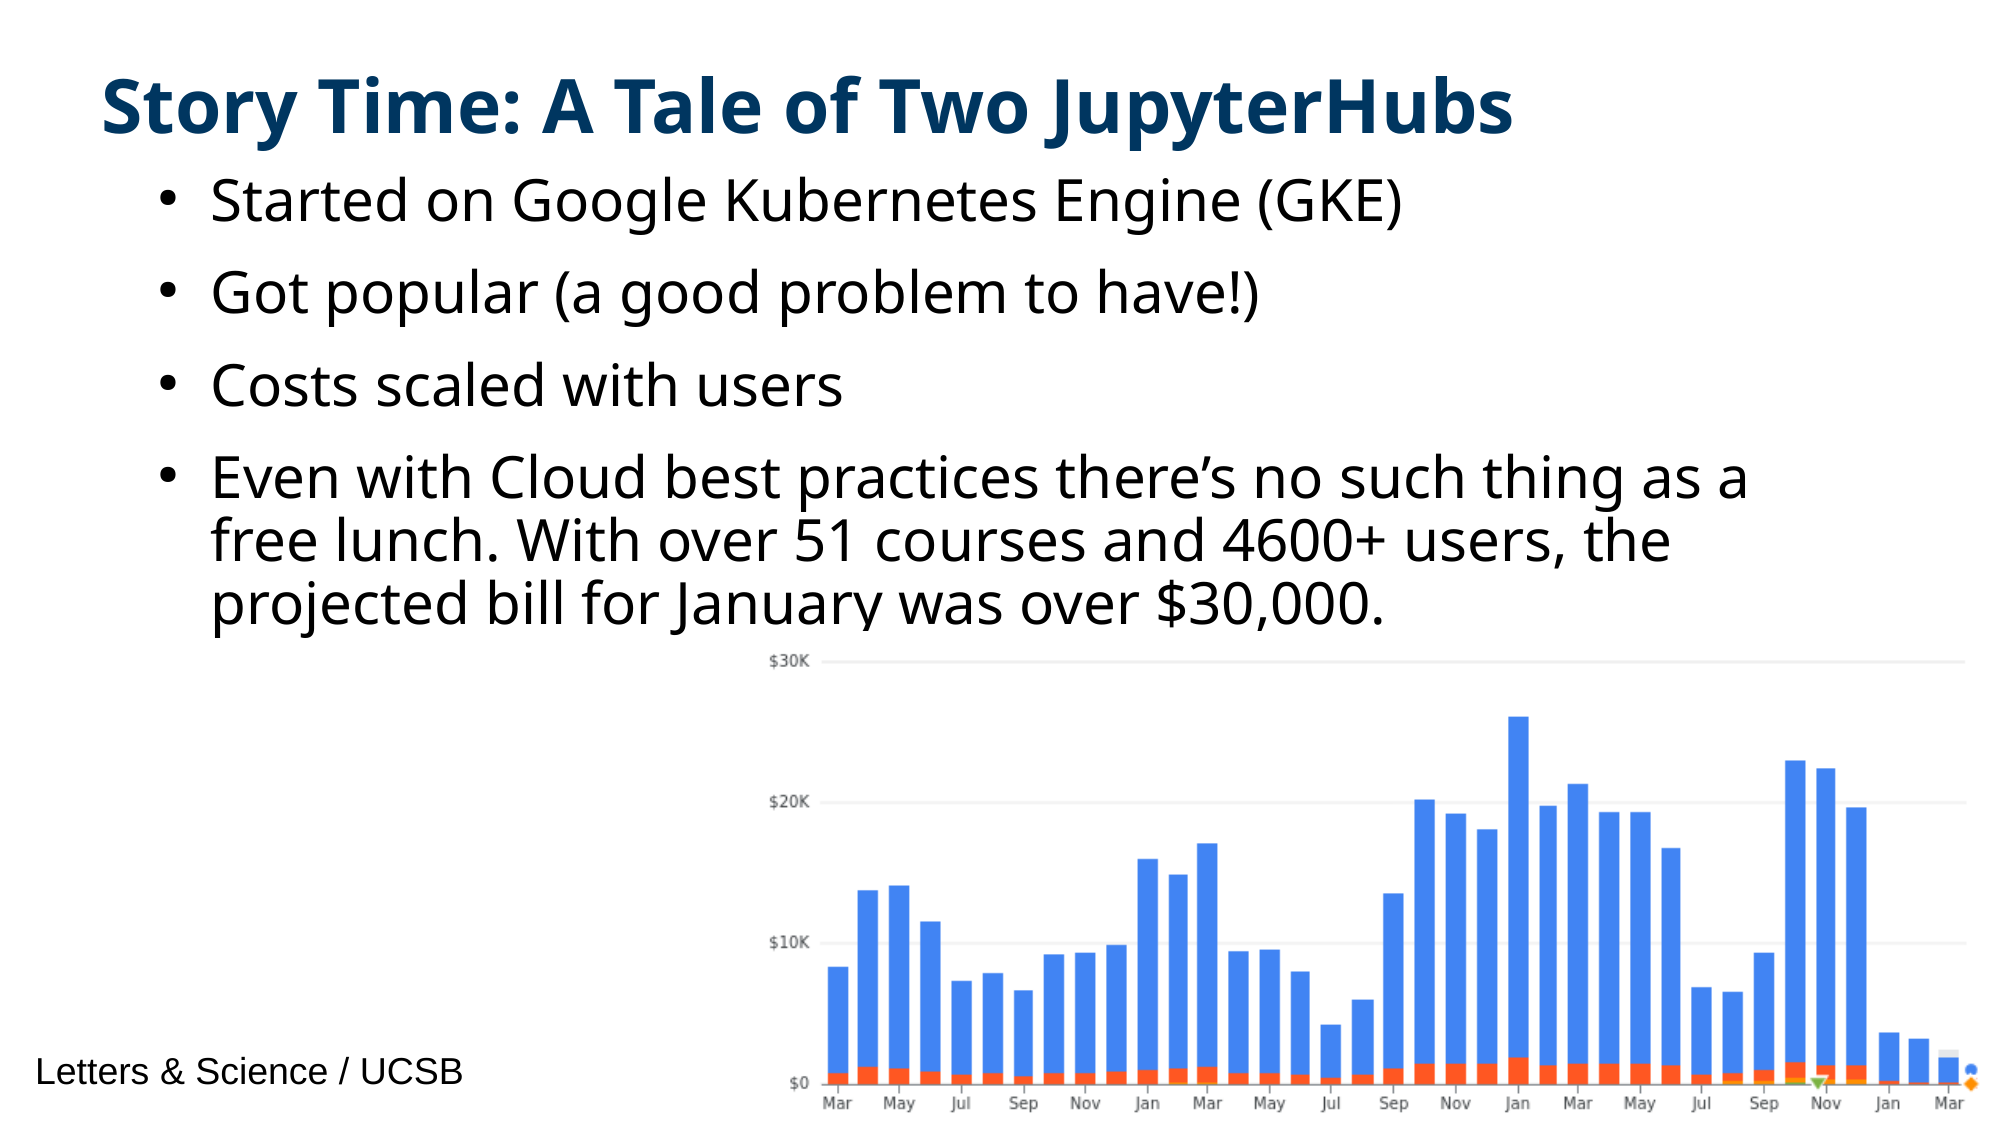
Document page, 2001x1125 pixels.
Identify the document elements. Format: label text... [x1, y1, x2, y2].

title Story Time: A Tale of Two JupyterHubs [86, 59, 1914, 159]
picture [750, 631, 1995, 1125]
list Started on Google Kubernetes Engine (GKE) Got popular (a good problem to have!) Costs scaled with users Even with Cloud best practices there’s no such thing as a free lunch. With over 51 courses and 4600+ users, the projected bill for January was over $30,000. [124, 163, 1874, 376]
